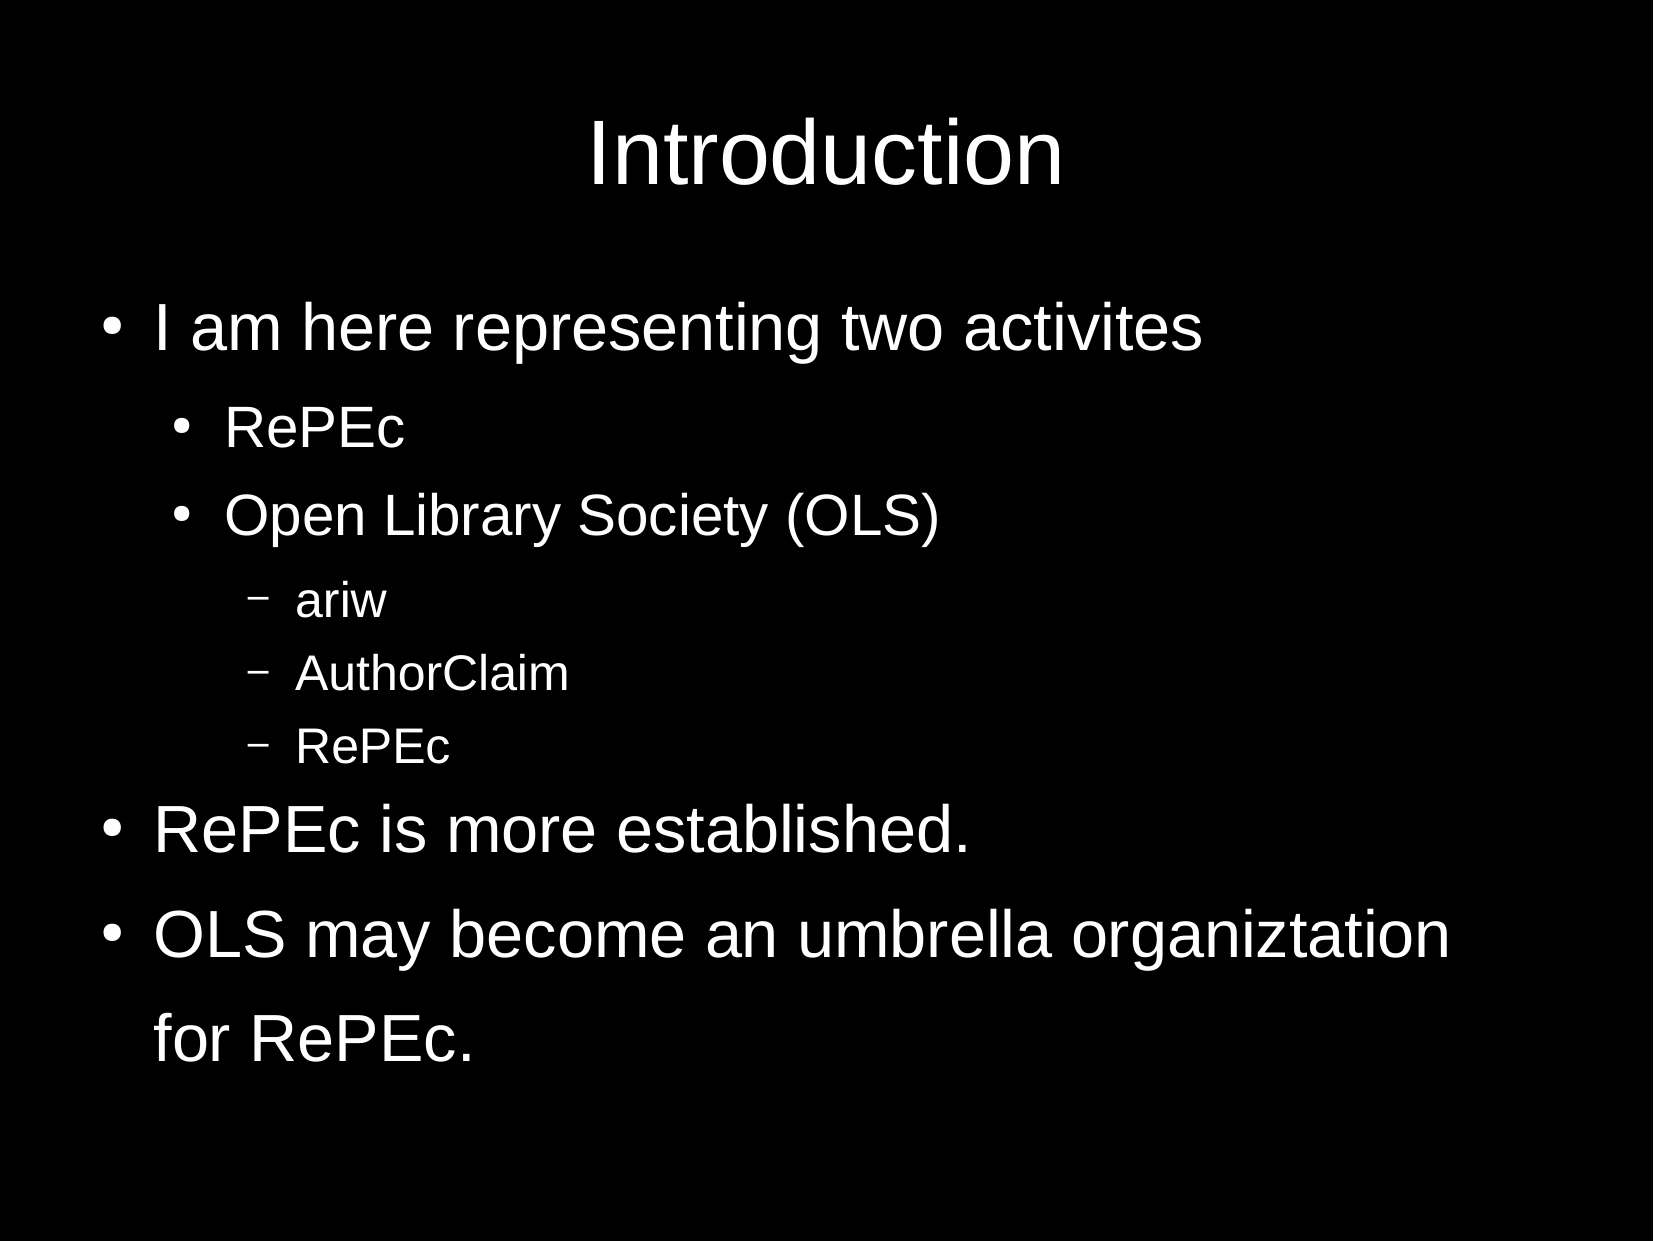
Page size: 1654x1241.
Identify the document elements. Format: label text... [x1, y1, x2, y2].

list I am here representing two activites RePEc Open Library Society (OLS) ariw AuthorClaim RePEc RePEc is more established. OLS may become an umbrella organiztation for RePEc. [82, 290, 1571, 1109]
title Introduction [82, 49, 1571, 257]
